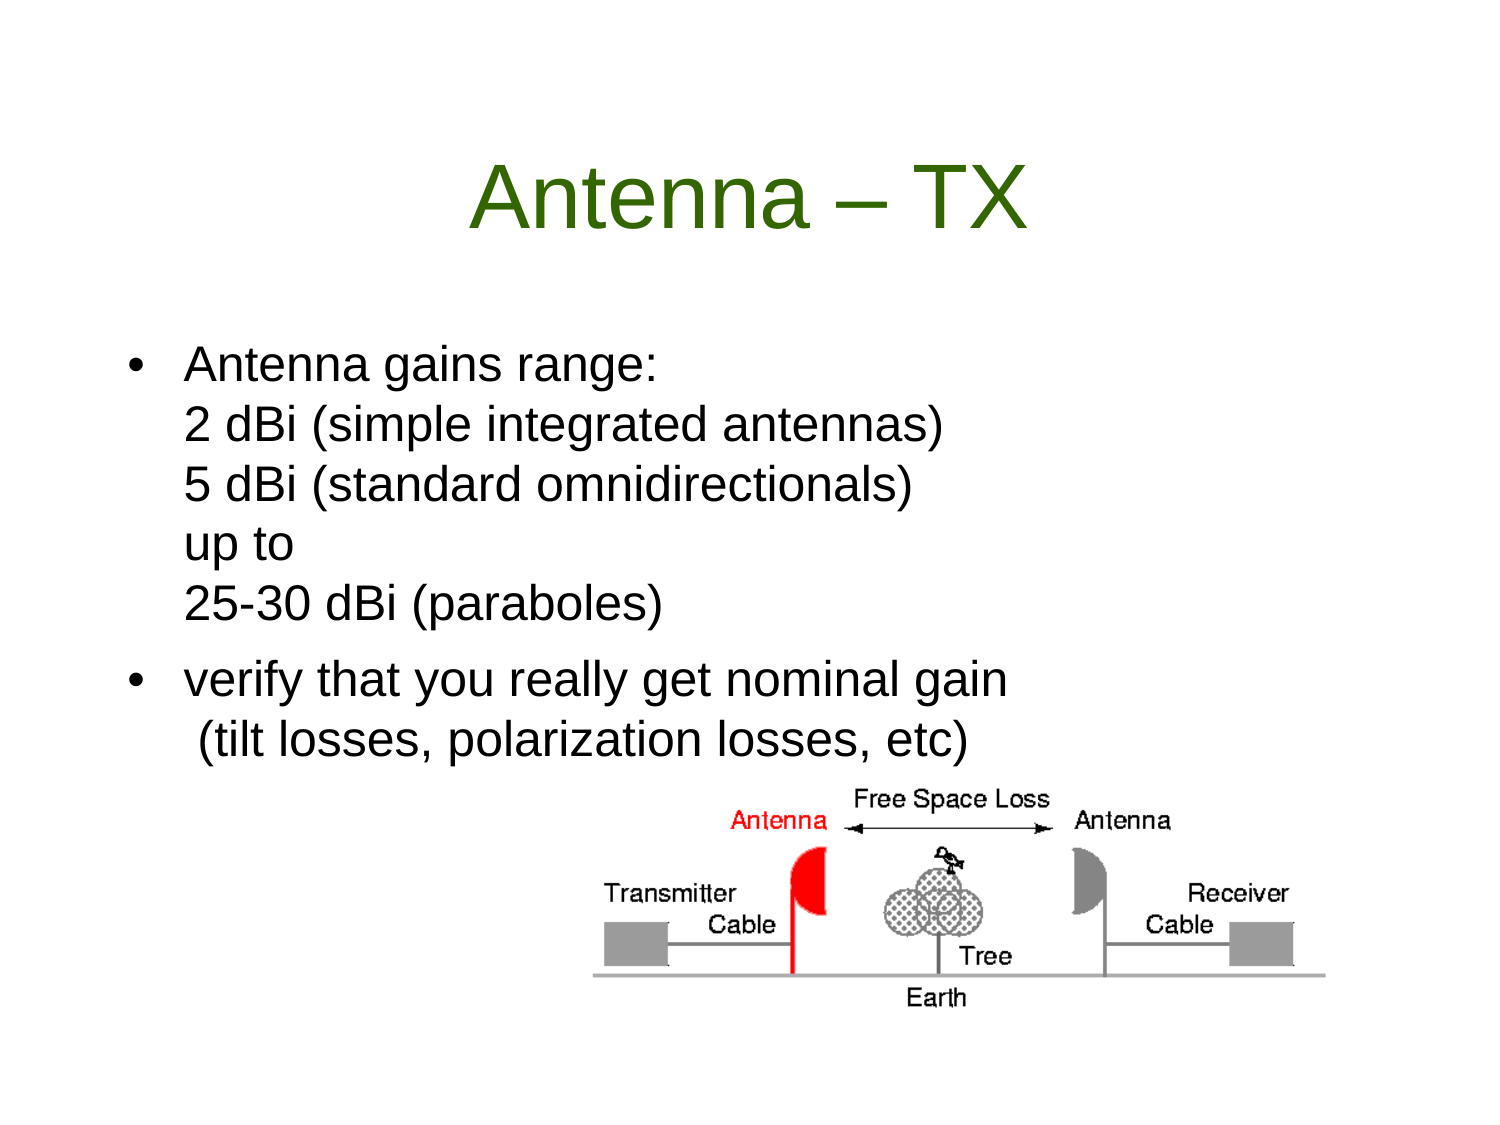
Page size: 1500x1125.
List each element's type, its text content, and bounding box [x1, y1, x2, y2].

title Antenna – TX [112, 79, 1388, 309]
picture [588, 785, 1332, 1014]
list Antenna gains range: 2 dBi (simple integrated antennas) 5 dBi (standard omnidirectionals) up to 25-30 dBi (paraboles) verify that you really get nominal gain (tilt losses, polarization losses, etc) [112, 324, 1455, 1000]
